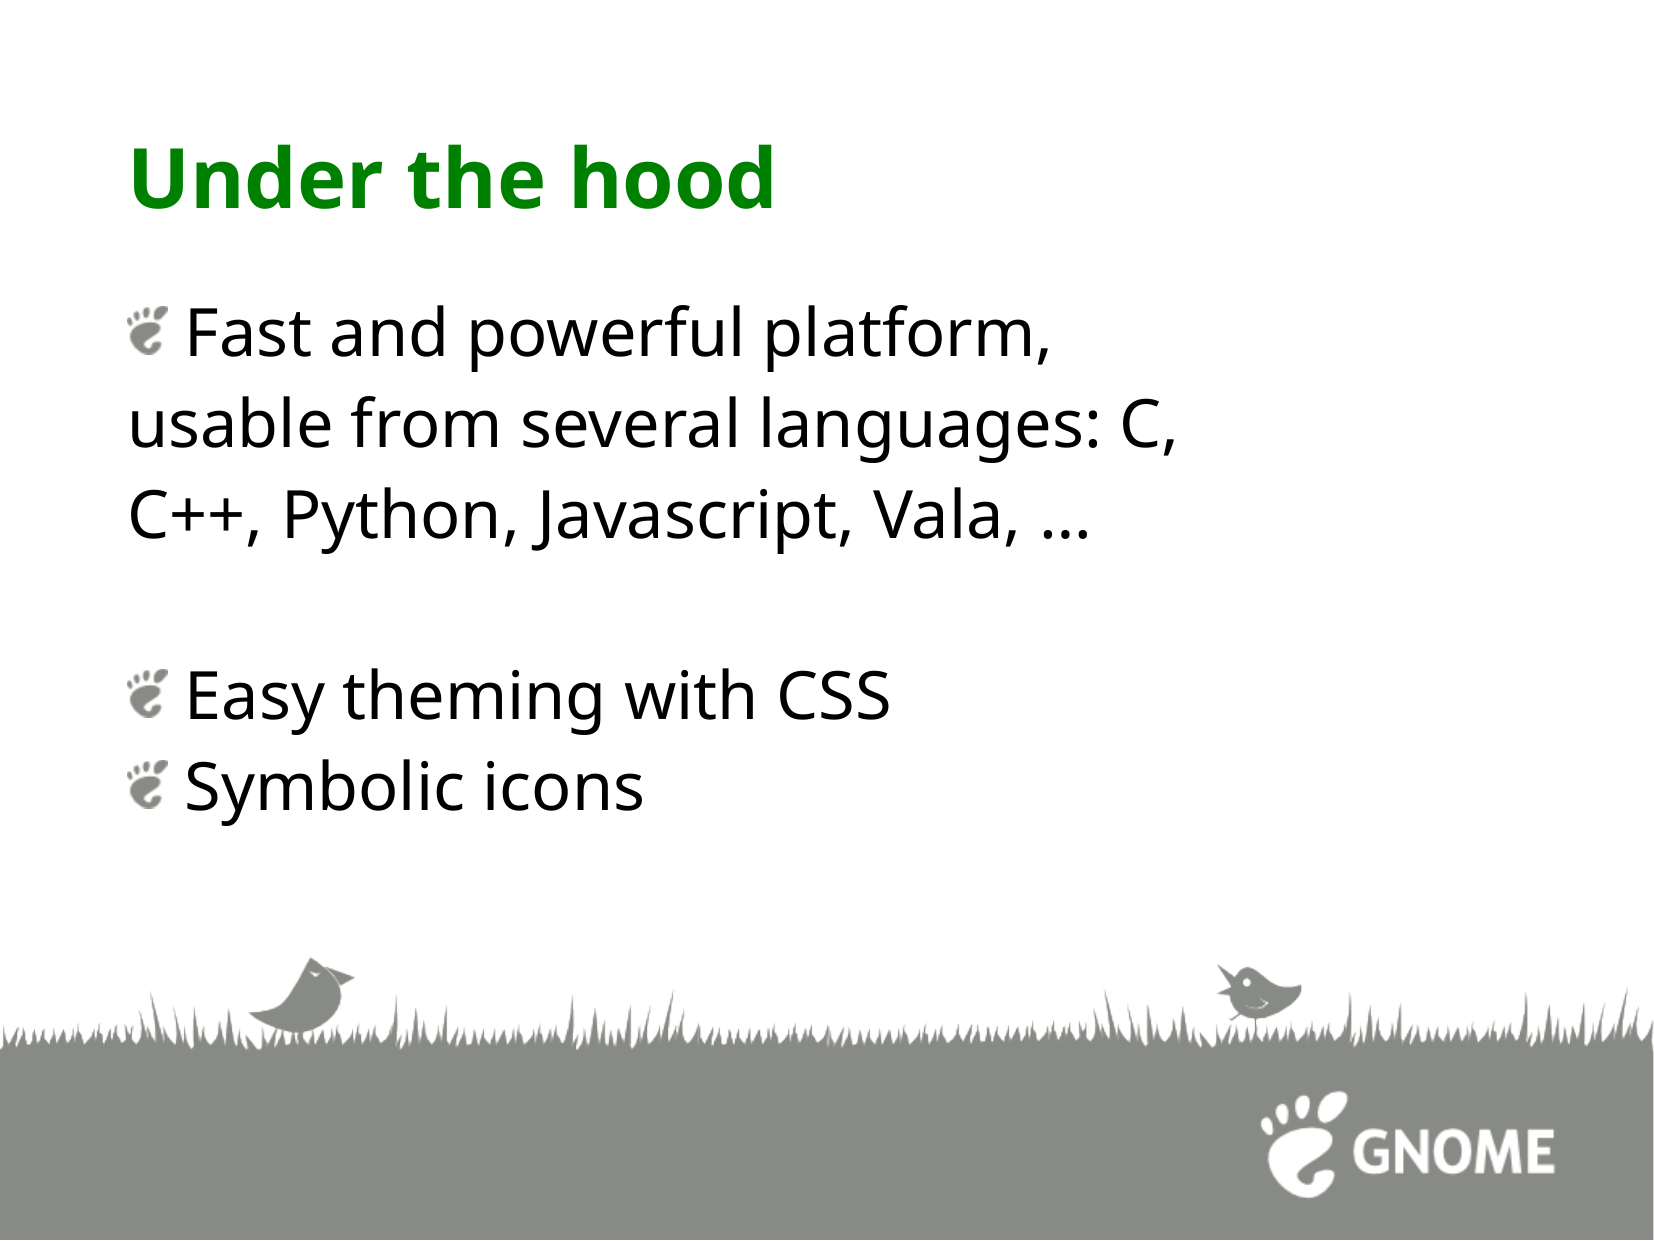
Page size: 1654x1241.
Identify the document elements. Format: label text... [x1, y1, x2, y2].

text_box Fast and powerful platform, usable from several languages: C, C++, Python, Javascript, Vala, … Easy theming with CSS Symbolic icons [112, 277, 1276, 838]
text_box Under the hood [112, 112, 1276, 226]
picture [0, 0, 1654, 1241]
